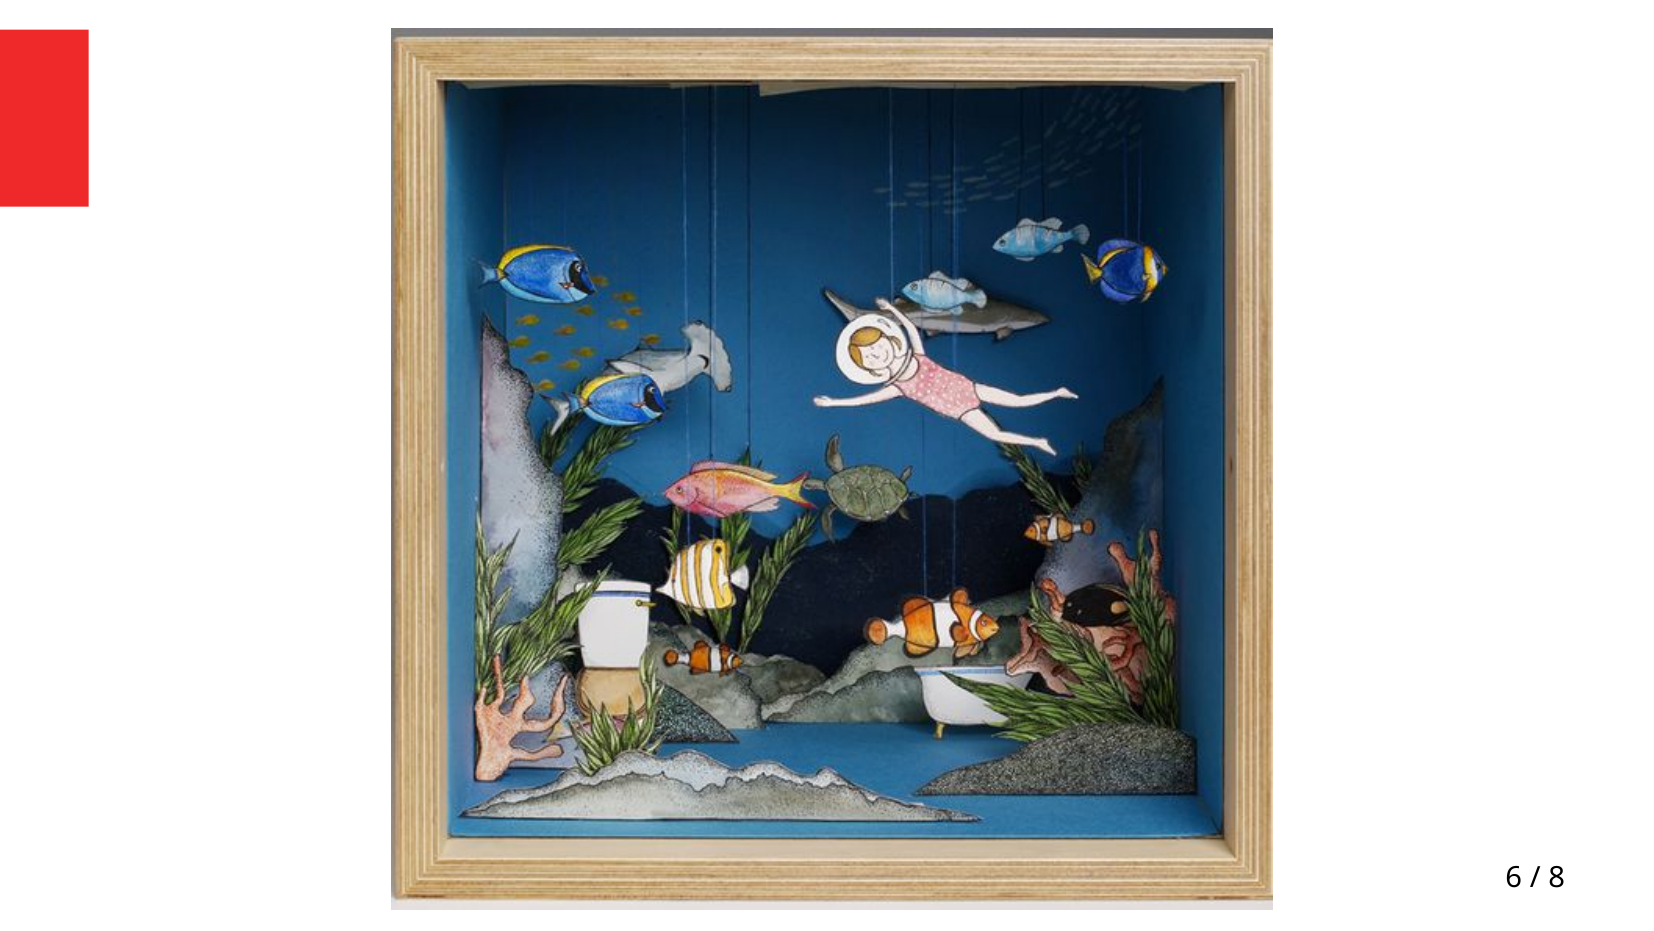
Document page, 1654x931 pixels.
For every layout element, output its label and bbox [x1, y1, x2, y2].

picture [391, 28, 1273, 910]
